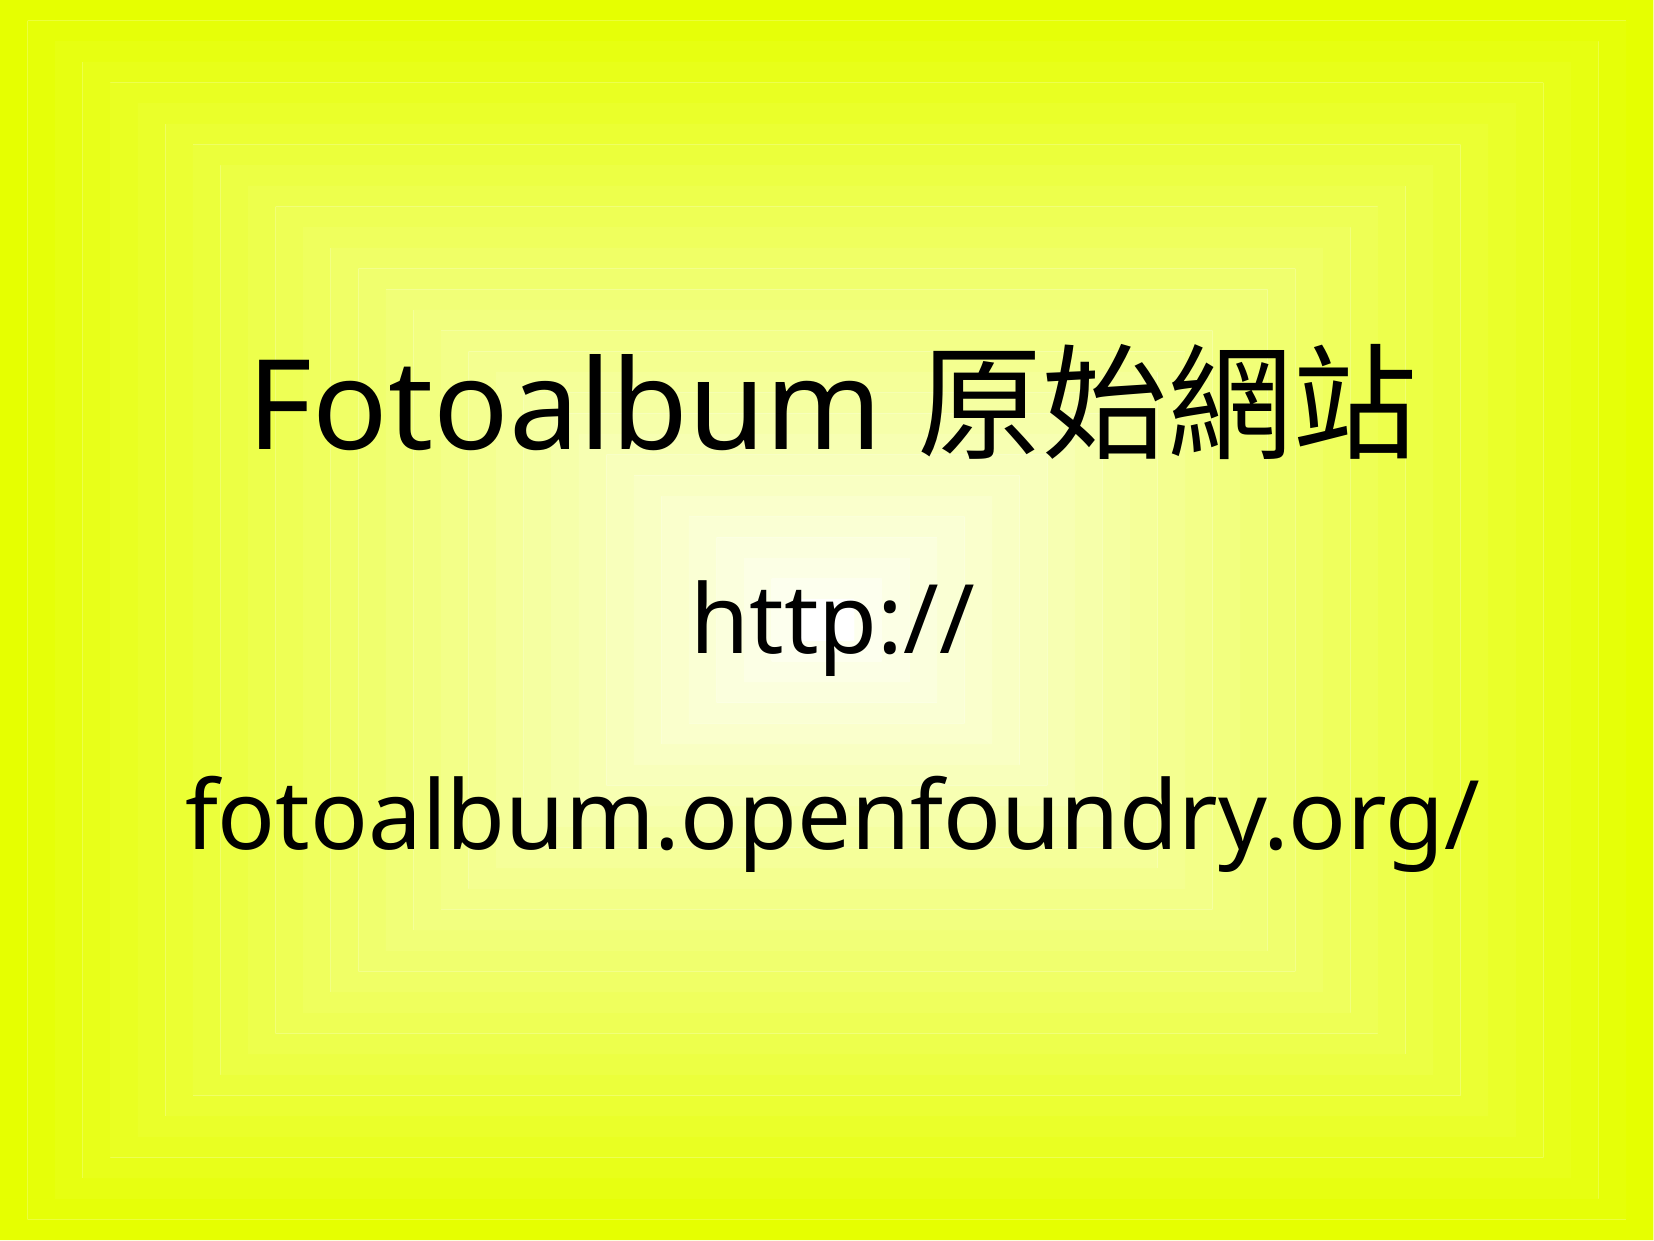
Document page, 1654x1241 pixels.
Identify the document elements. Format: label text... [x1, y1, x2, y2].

title Fotoalbum原始網站 http://fotoalbum.openfoundry.org/ [88, 411, 1577, 680]
